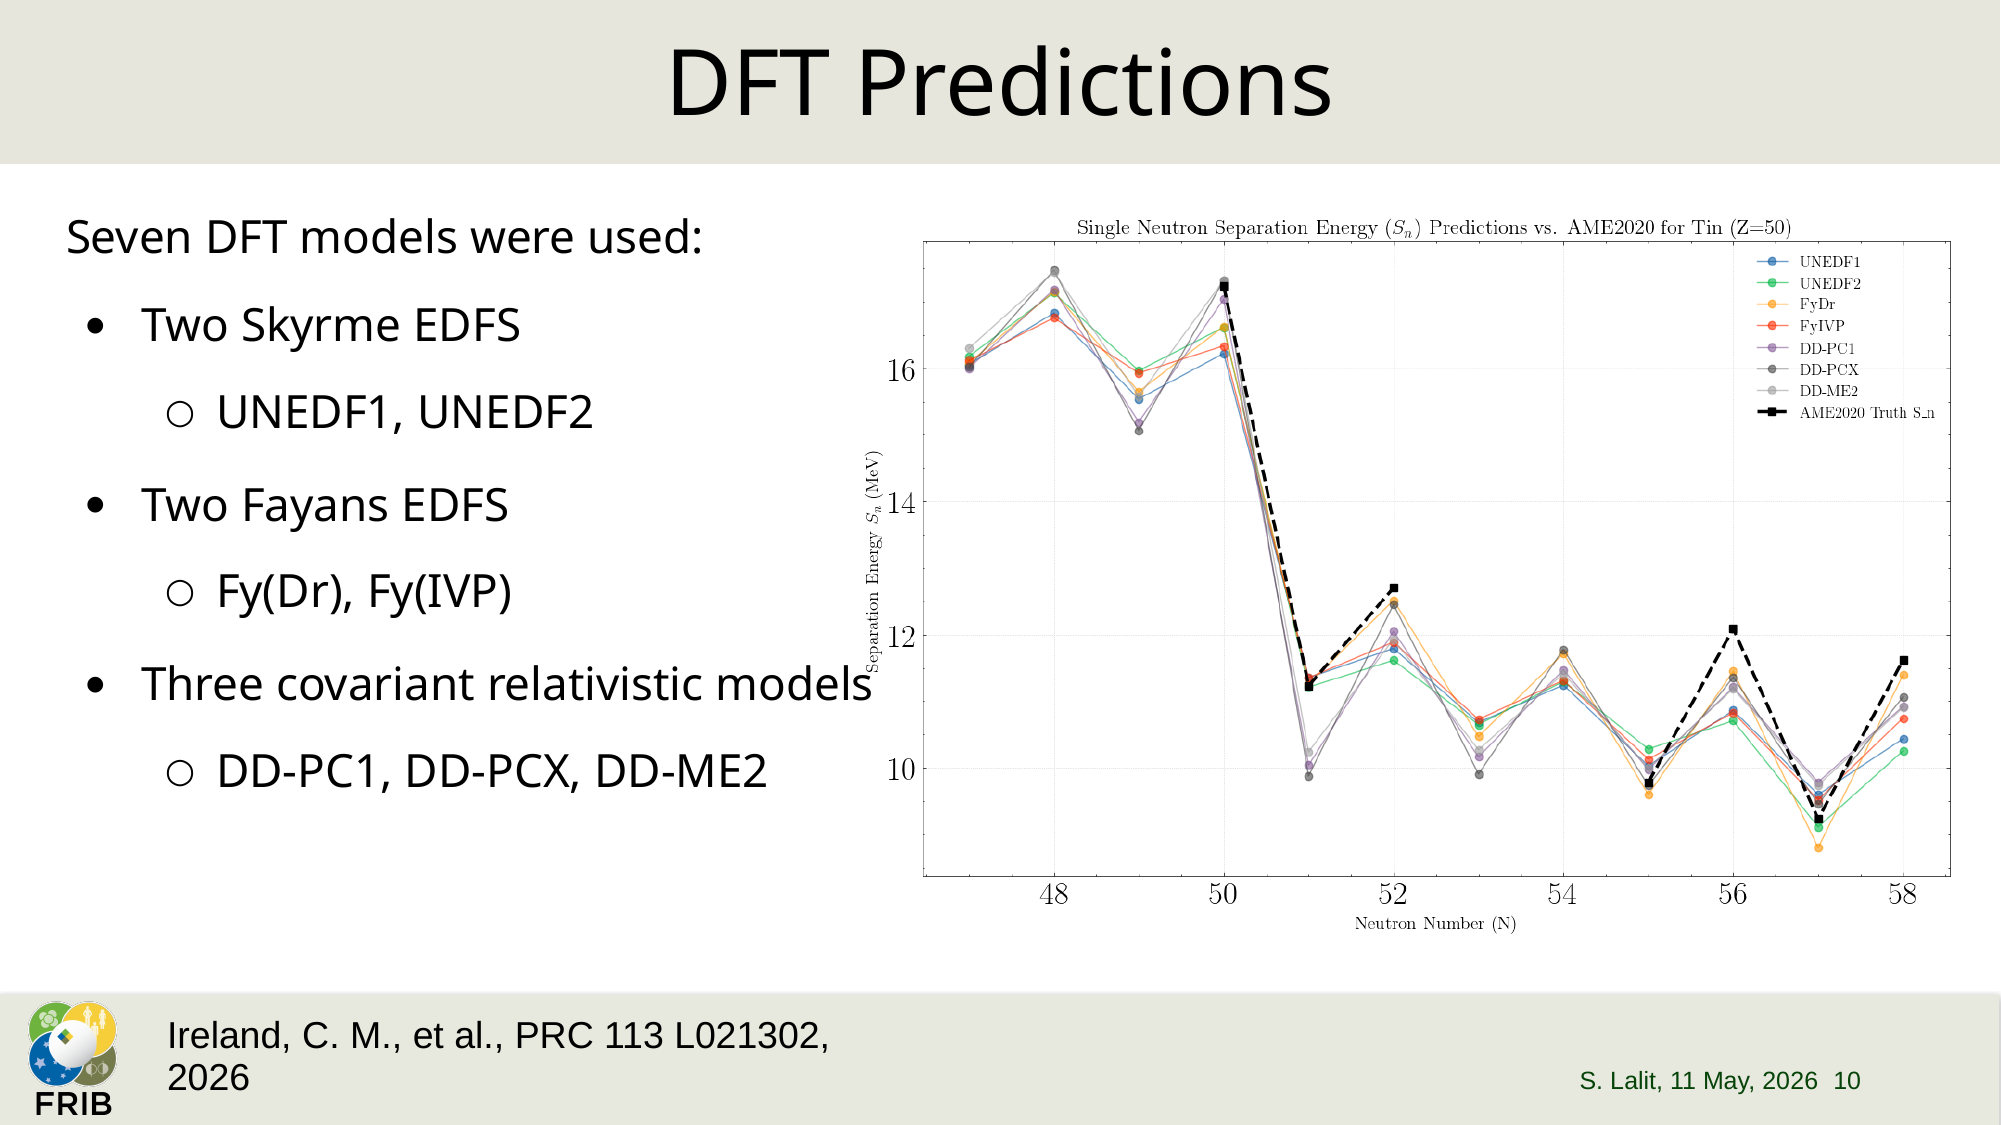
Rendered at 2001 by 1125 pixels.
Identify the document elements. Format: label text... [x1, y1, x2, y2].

text_box Seven DFT models were used: Two Skyrme EDFS UNEDF1, UNEDF2 Two Fayans EDFS Fy(Dr), Fy(IVP) Three covariant relativistic models DD-PC1, DD-PCX, DD-ME2 [51, 184, 983, 984]
text_box DFT Predictions [16, 32, 1983, 140]
picture [0, 0, 2000, 164]
text_box Ireland, C. M., et al., PRC 113 L021302, 2026 [152, 1006, 854, 1106]
picture [983, 214, 1954, 937]
picture [21, 994, 124, 1115]
